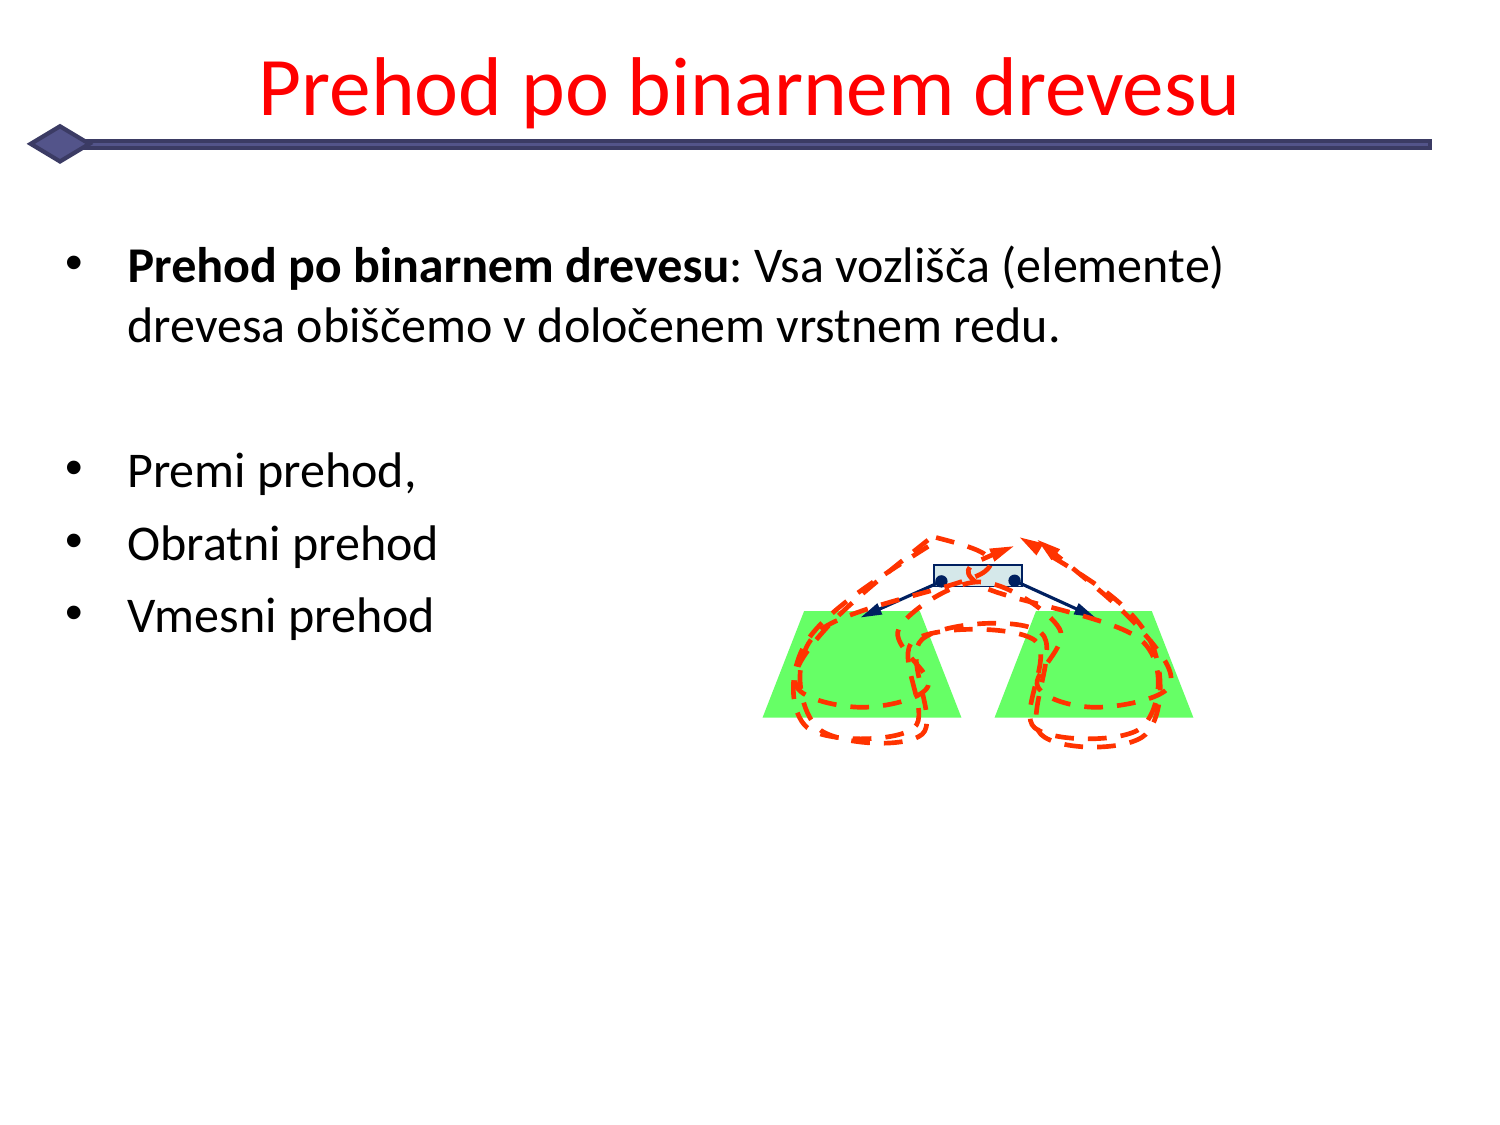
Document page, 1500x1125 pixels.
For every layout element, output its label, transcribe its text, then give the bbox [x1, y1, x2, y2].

text_box [967, 565, 1022, 587]
text_box [994, 611, 1194, 718]
title Prehod po binarnem drevesu [75, 23, 1426, 141]
text_box [934, 565, 986, 583]
text_box [762, 611, 962, 718]
list Prehod po binarnem drevesu: Vsa vozlišča (elemente) drevesa obiščemo v določenem vrstnem redu. Premi prehod, Obratni prehod Vmesni prehod [50, 224, 1326, 988]
